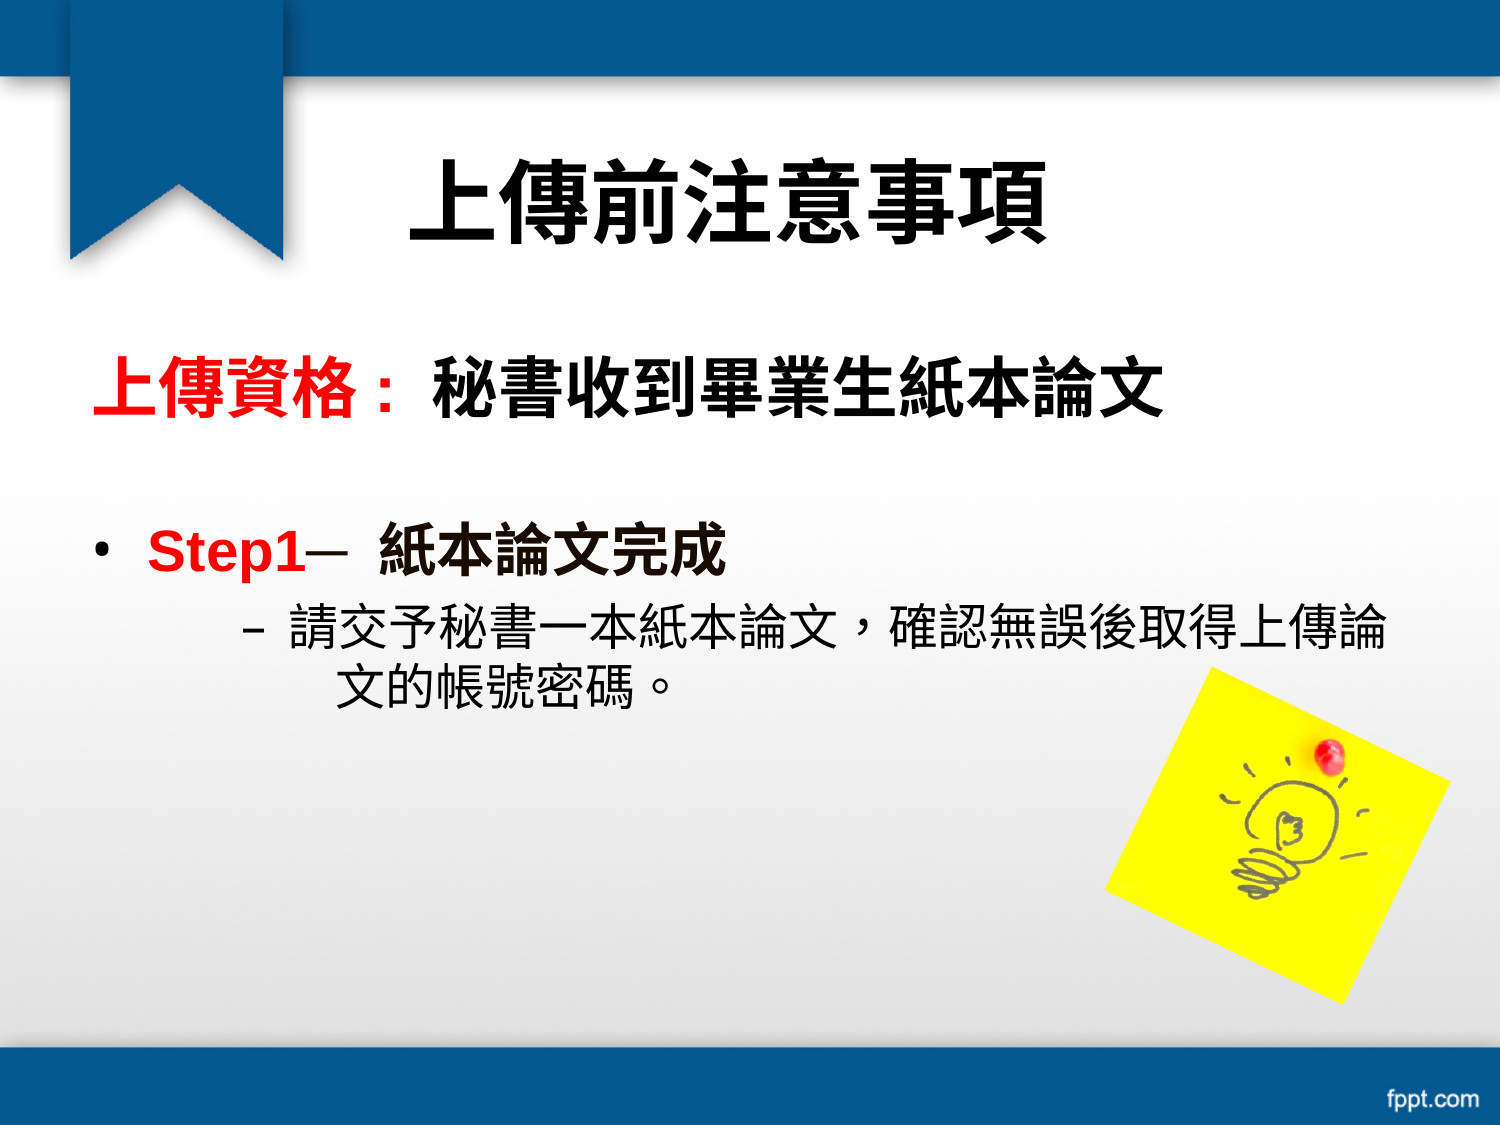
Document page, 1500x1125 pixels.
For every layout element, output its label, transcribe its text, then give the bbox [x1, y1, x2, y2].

title 上傳前注意事項 [53, 101, 1404, 263]
picture [1104, 666, 1451, 1005]
list 上傳資格: 秘書收到畢業生紙本論文 Step1─ 紙本論文完成 請交予秘書一本紙本論文，確認無誤後取得上傳論文的帳號密碼。 [76, 338, 1427, 1036]
